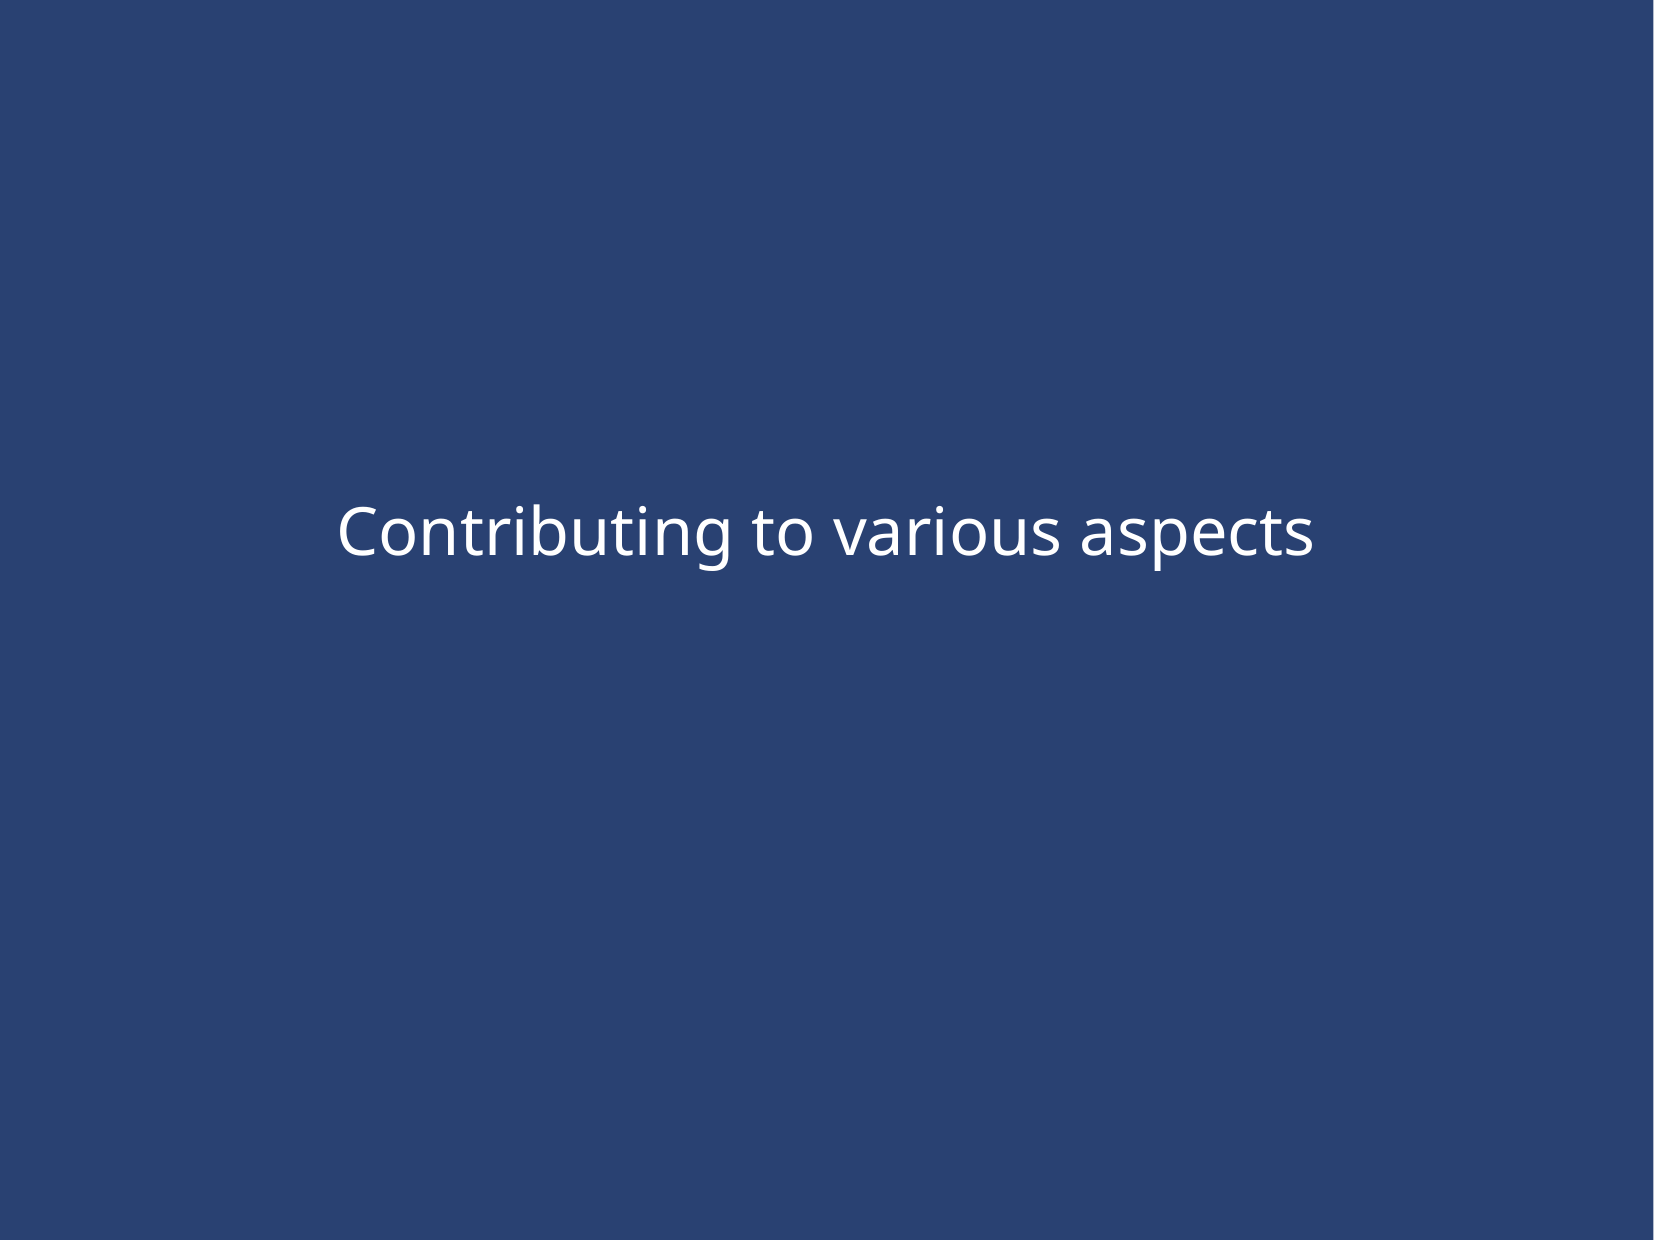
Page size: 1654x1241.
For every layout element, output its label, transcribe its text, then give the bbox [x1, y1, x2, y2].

subtitle Contributing to various aspects [82, 49, 1571, 1109]
